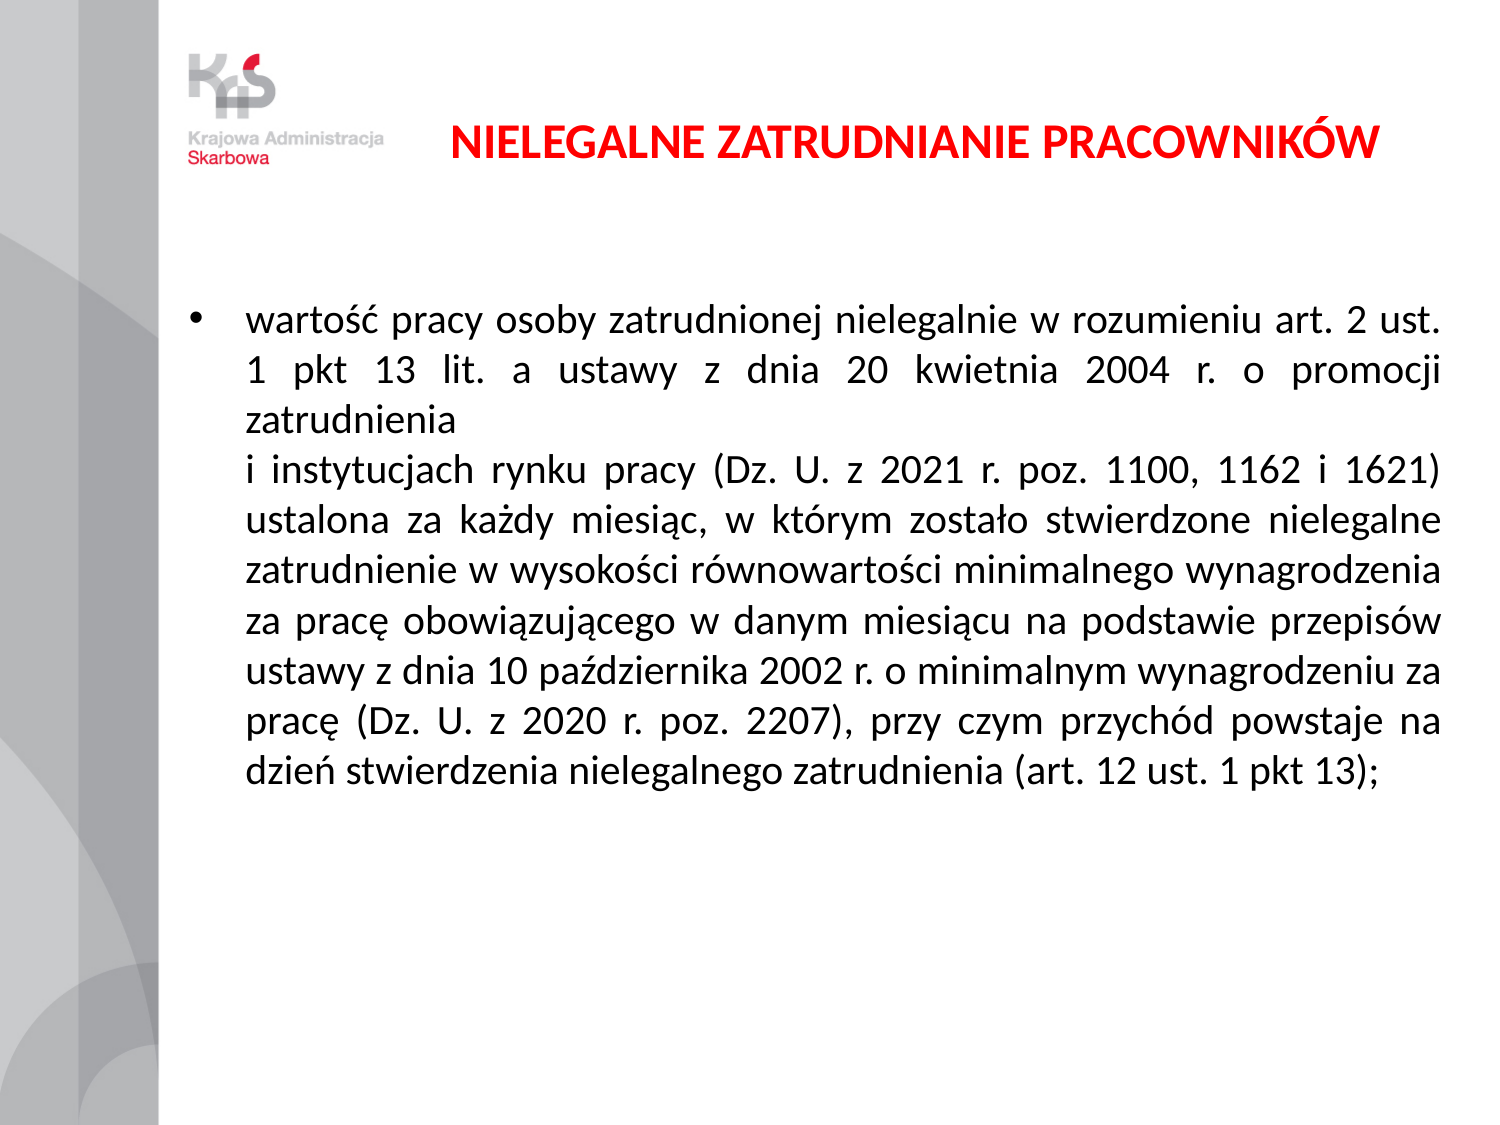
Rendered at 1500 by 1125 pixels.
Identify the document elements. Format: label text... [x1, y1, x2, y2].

title NIELEGALNE ZATRUDNIANIE PRACOWNIKÓW [406, 45, 1425, 233]
list wartość pracy osoby zatrudnionej nielegalnie w rozumieniu art. 2 ust. 1 pkt 13 lit. a ustawy z dnia 20 kwietnia 2004 r. o promocji zatrudnienia i instytucjach rynku pracy (Dz. U. z 2021 r. poz. 1100, 1162 i 1621) ustalona za każdy miesiąc, w którym zostało stwierdzone nielegalne zatrudnienie w wysokości równowartości minimalnego wynagrodzenia za pracę obowiązującego w danym miesiącu na podstawie przepisów ustawy z dnia 10 października 2002 r. o minimalnym wynagrodzeniu za pracę (Dz. U. z 2020 r. poz. 2207), przy czym przychód powstaje na dzień stwierdzenia nielegalnego zatrudnienia (art. 12 ust. 1 pkt 13); [174, 284, 1458, 936]
picture [0, 0, 1500, 1125]
